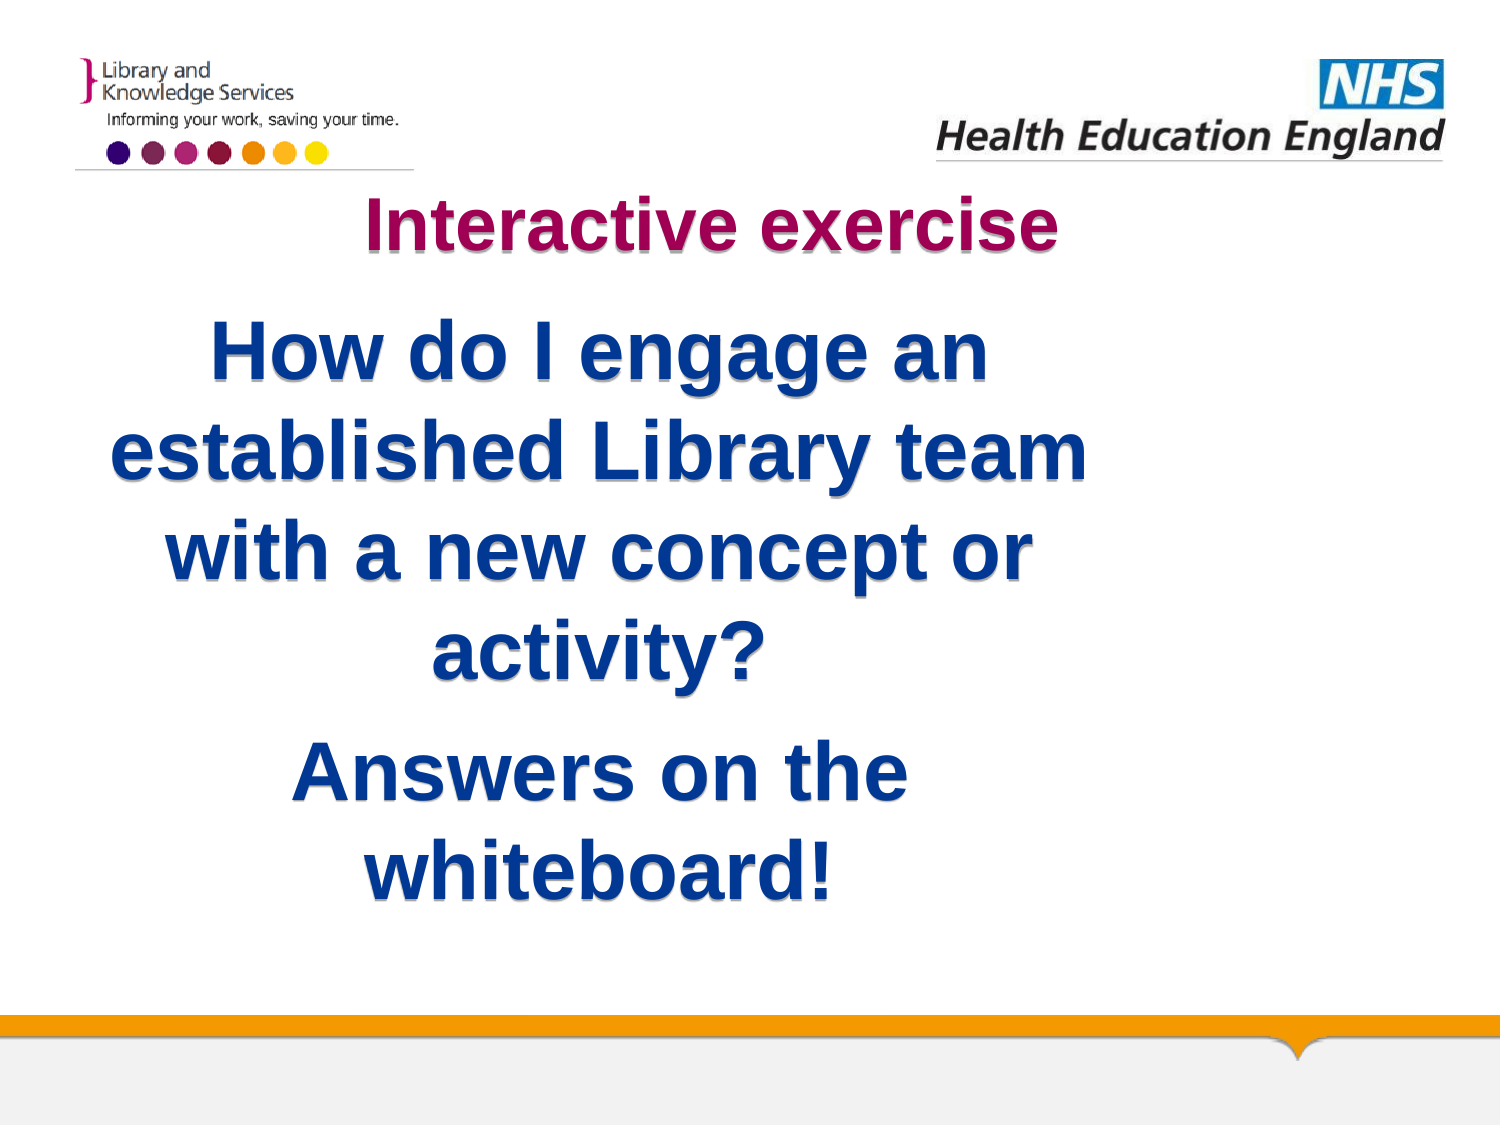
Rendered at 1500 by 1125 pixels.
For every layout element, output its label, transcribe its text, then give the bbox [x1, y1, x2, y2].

subtitle How do I engage an established Library team with a new concept or activity? Answers on the whiteboard! [75, 288, 1126, 384]
title Interactive exercise [75, 168, 1351, 280]
picture [75, 54, 416, 169]
